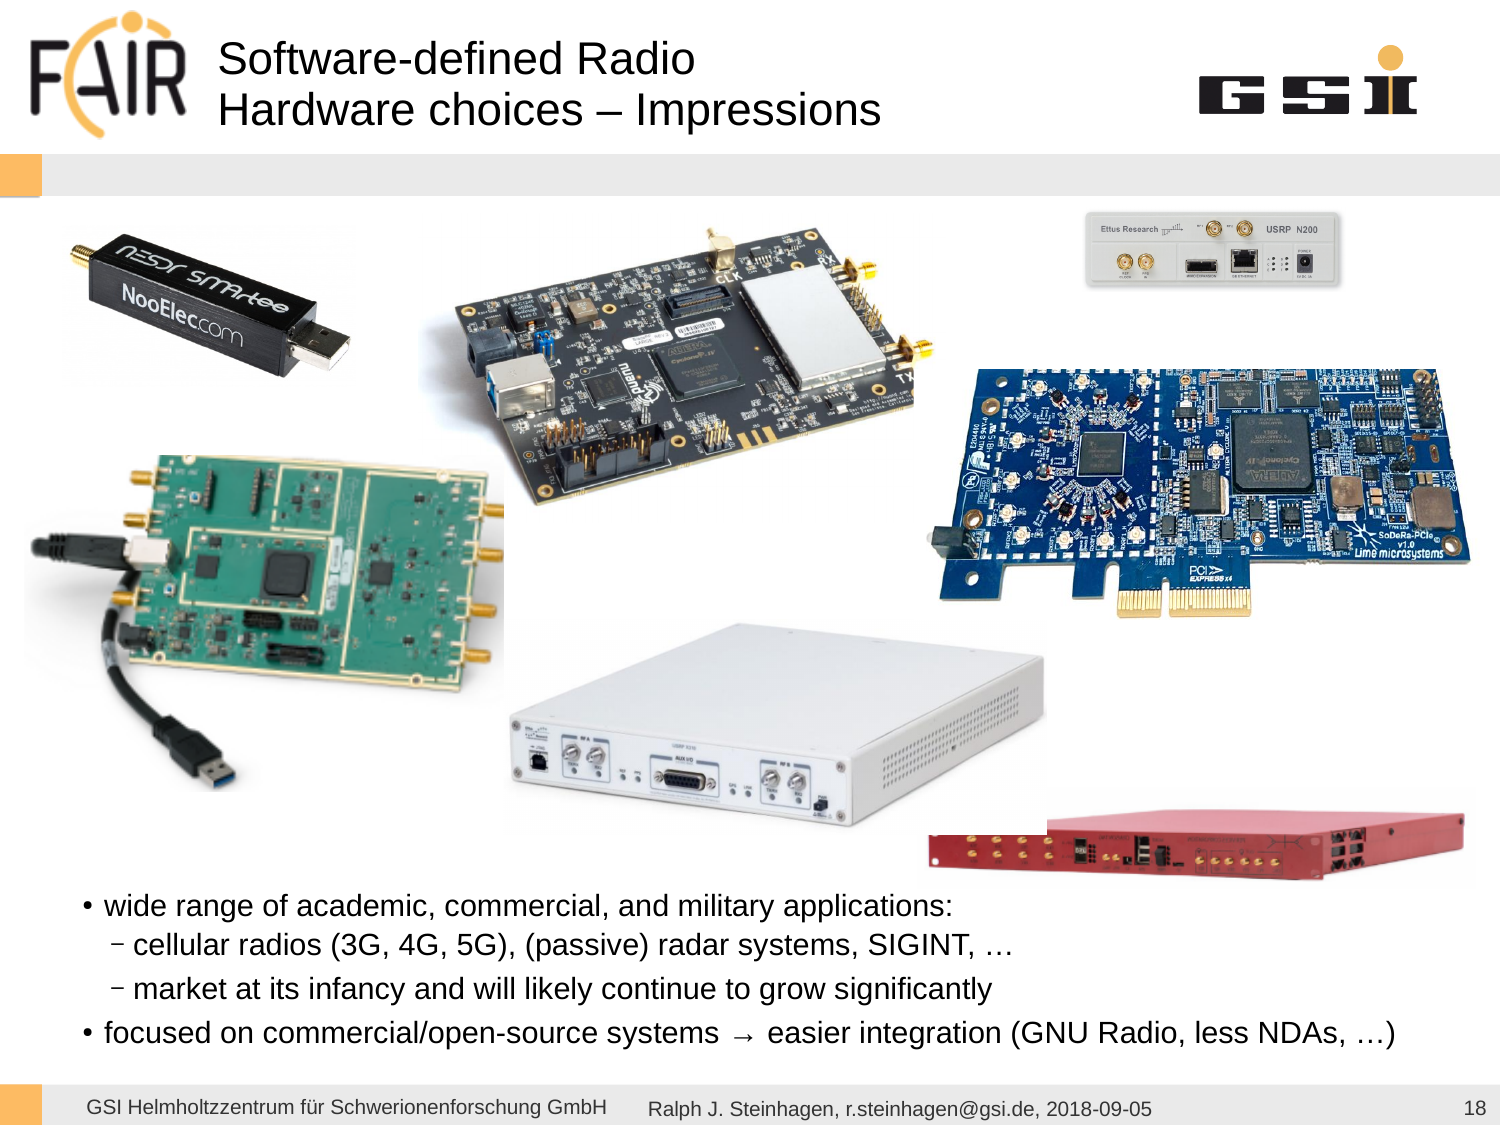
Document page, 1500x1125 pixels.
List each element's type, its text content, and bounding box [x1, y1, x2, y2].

picture [1082, 207, 1346, 292]
picture [30, 9, 187, 141]
title Software-defined Radio Hardware choices – Impressions [217, 20, 1109, 147]
picture [1197, 42, 1419, 117]
list wide range of academic, commercial, and military applications: cellular radios (3G, 4G, 5G), (passive) radar systems, SIGINT, … market at its infancy and will likely continue to grow significantly focused on commercial/open-source systems → easier integration (GNU Radio, less NDAs, …) [75, 888, 1426, 1077]
picture [62, 225, 356, 387]
picture [24, 213, 1489, 889]
